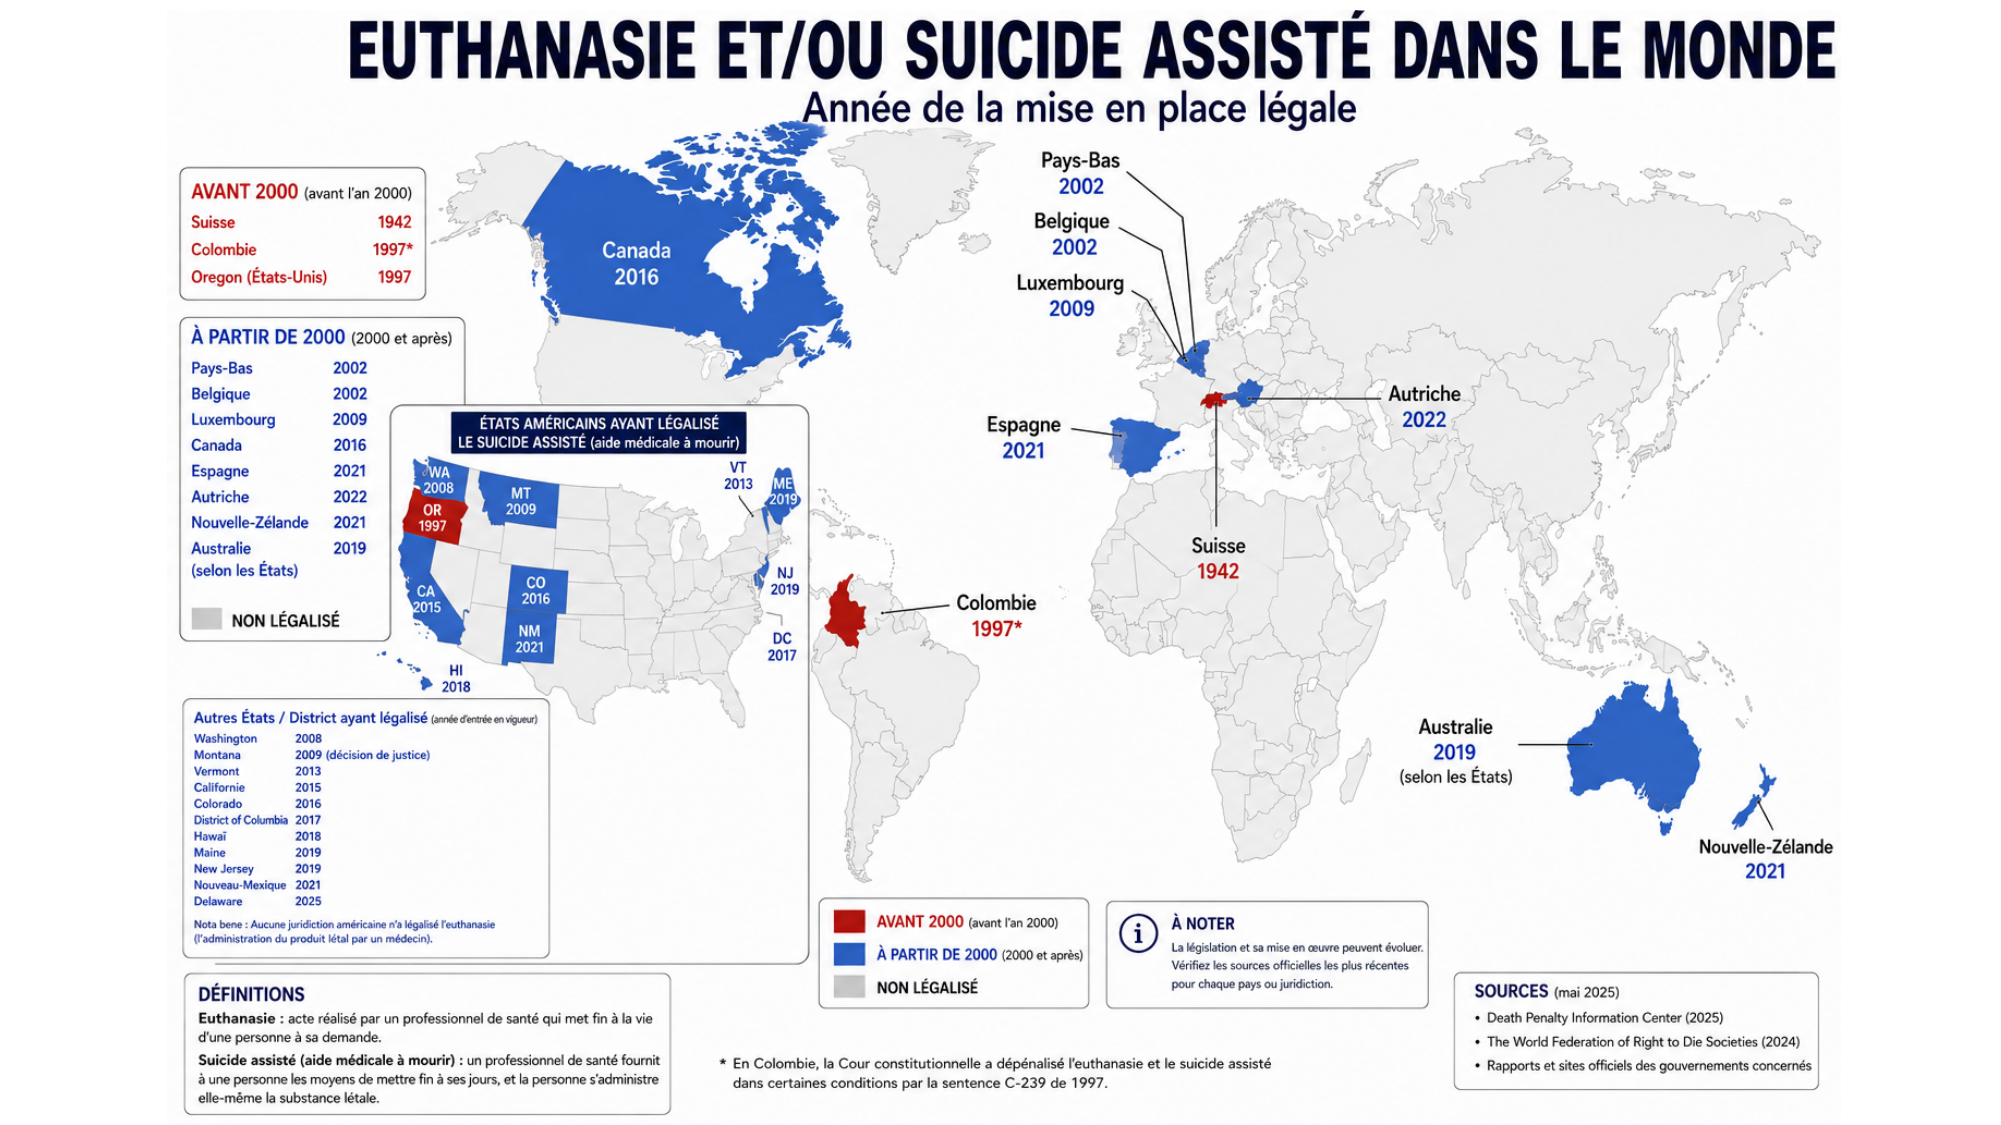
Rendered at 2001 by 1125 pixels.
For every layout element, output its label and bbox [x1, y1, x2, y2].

picture [167, 10, 1841, 1125]
